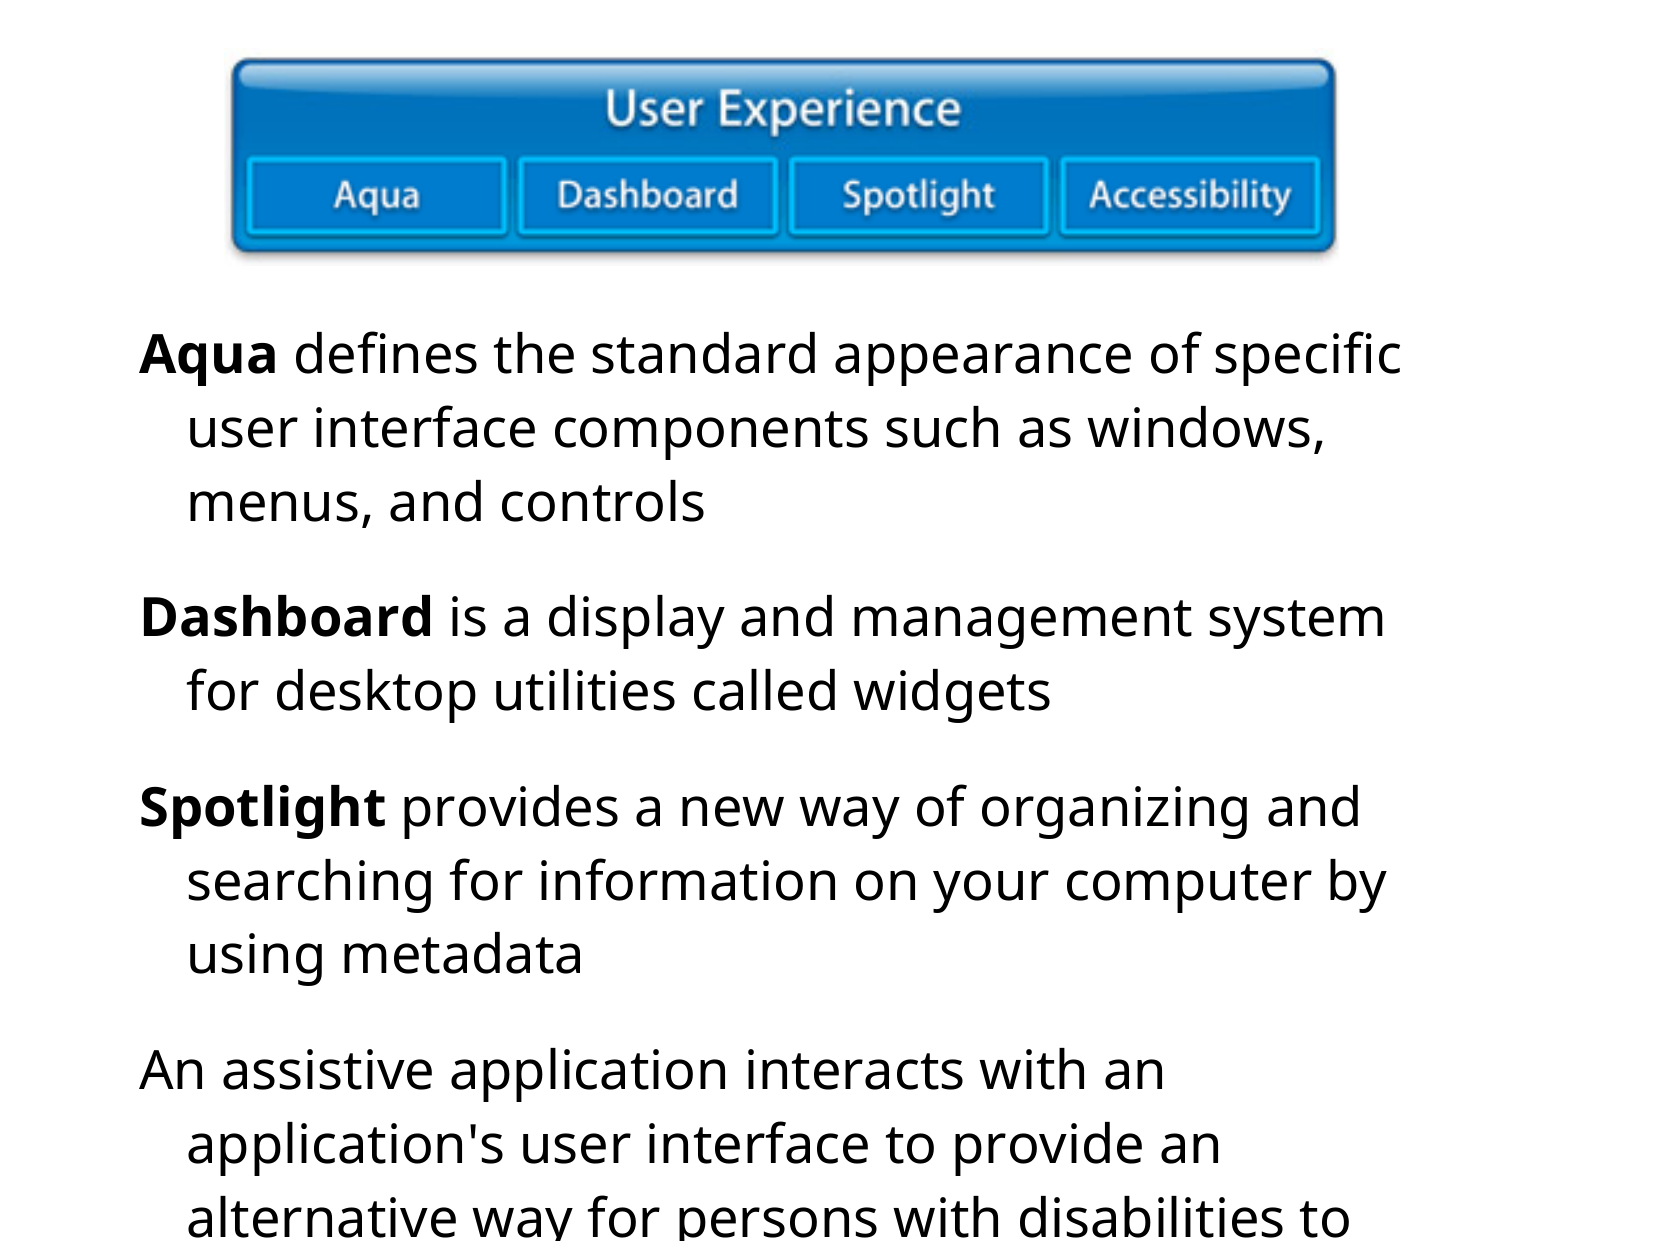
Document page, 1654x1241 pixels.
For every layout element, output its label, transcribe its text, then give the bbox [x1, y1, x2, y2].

list Aqua defines the standard appearance of specific user interface components such as windows, menus, and controls Dashboard is a display and management system for desktop utilities called widgets Spotlight provides a new way of organizing and searching for information on your computer by using metadata An assistive application interacts with an application's user interface to provide an alternative way for persons with disabilities to use the application [44, 315, 1457, 1150]
picture [224, 48, 1350, 266]
